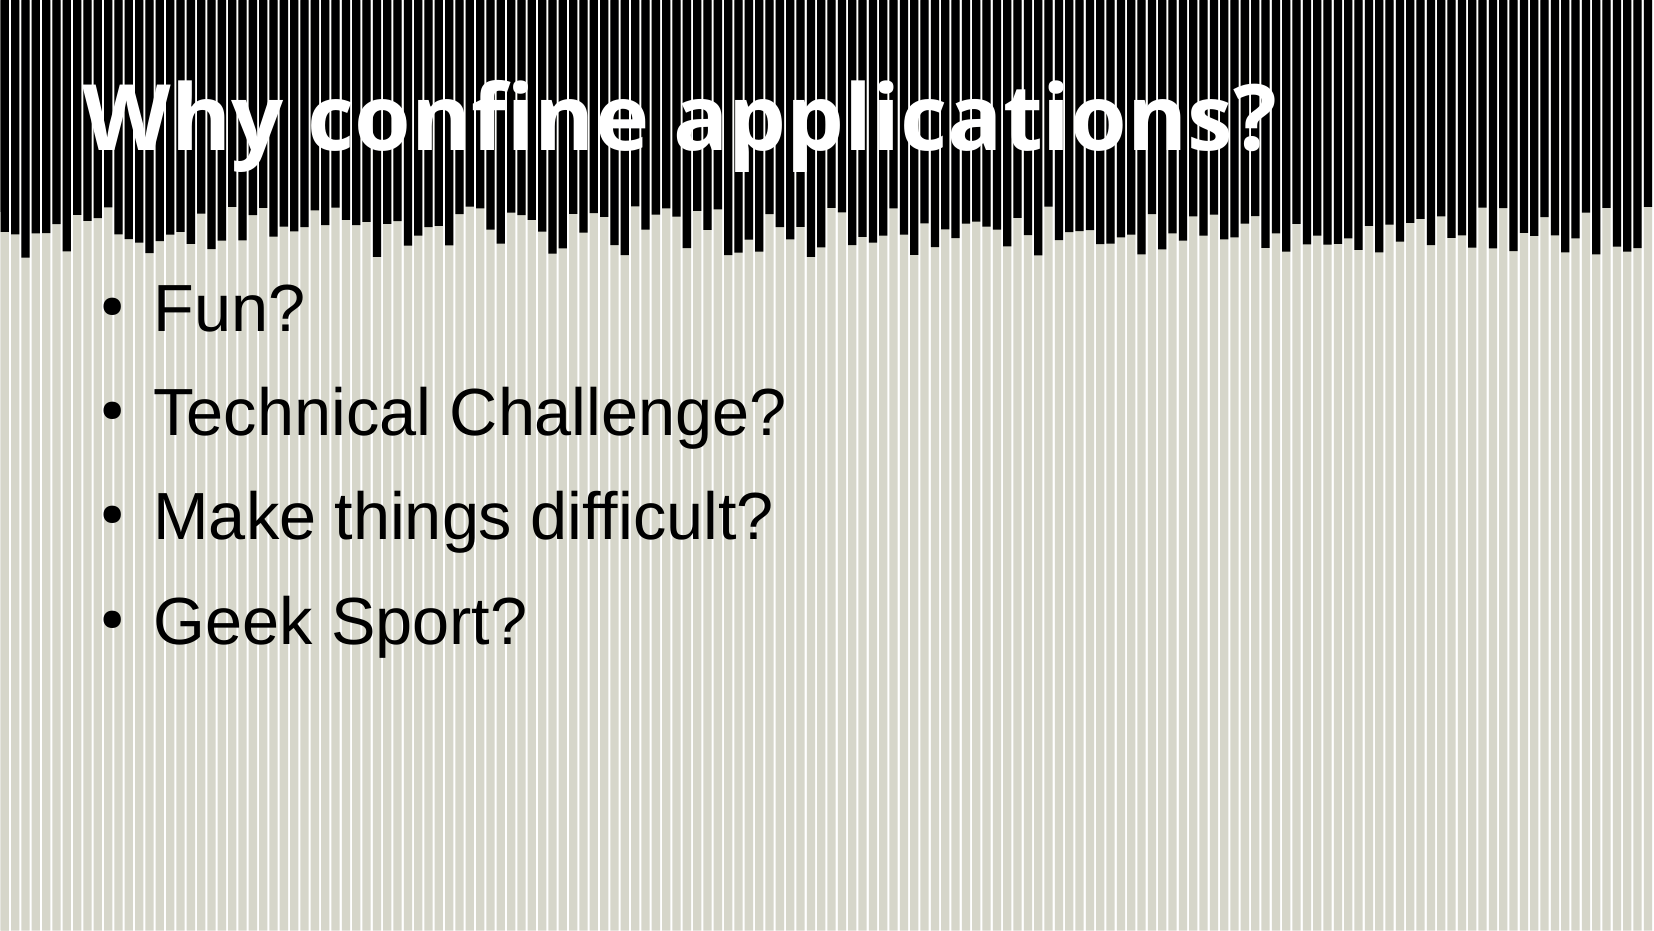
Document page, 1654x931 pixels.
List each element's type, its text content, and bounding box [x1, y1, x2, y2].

title Why confine applications? [82, 37, 1571, 193]
list Fun? Technical Challenge? Make things difficult? Geek Sport? [82, 270, 1571, 811]
